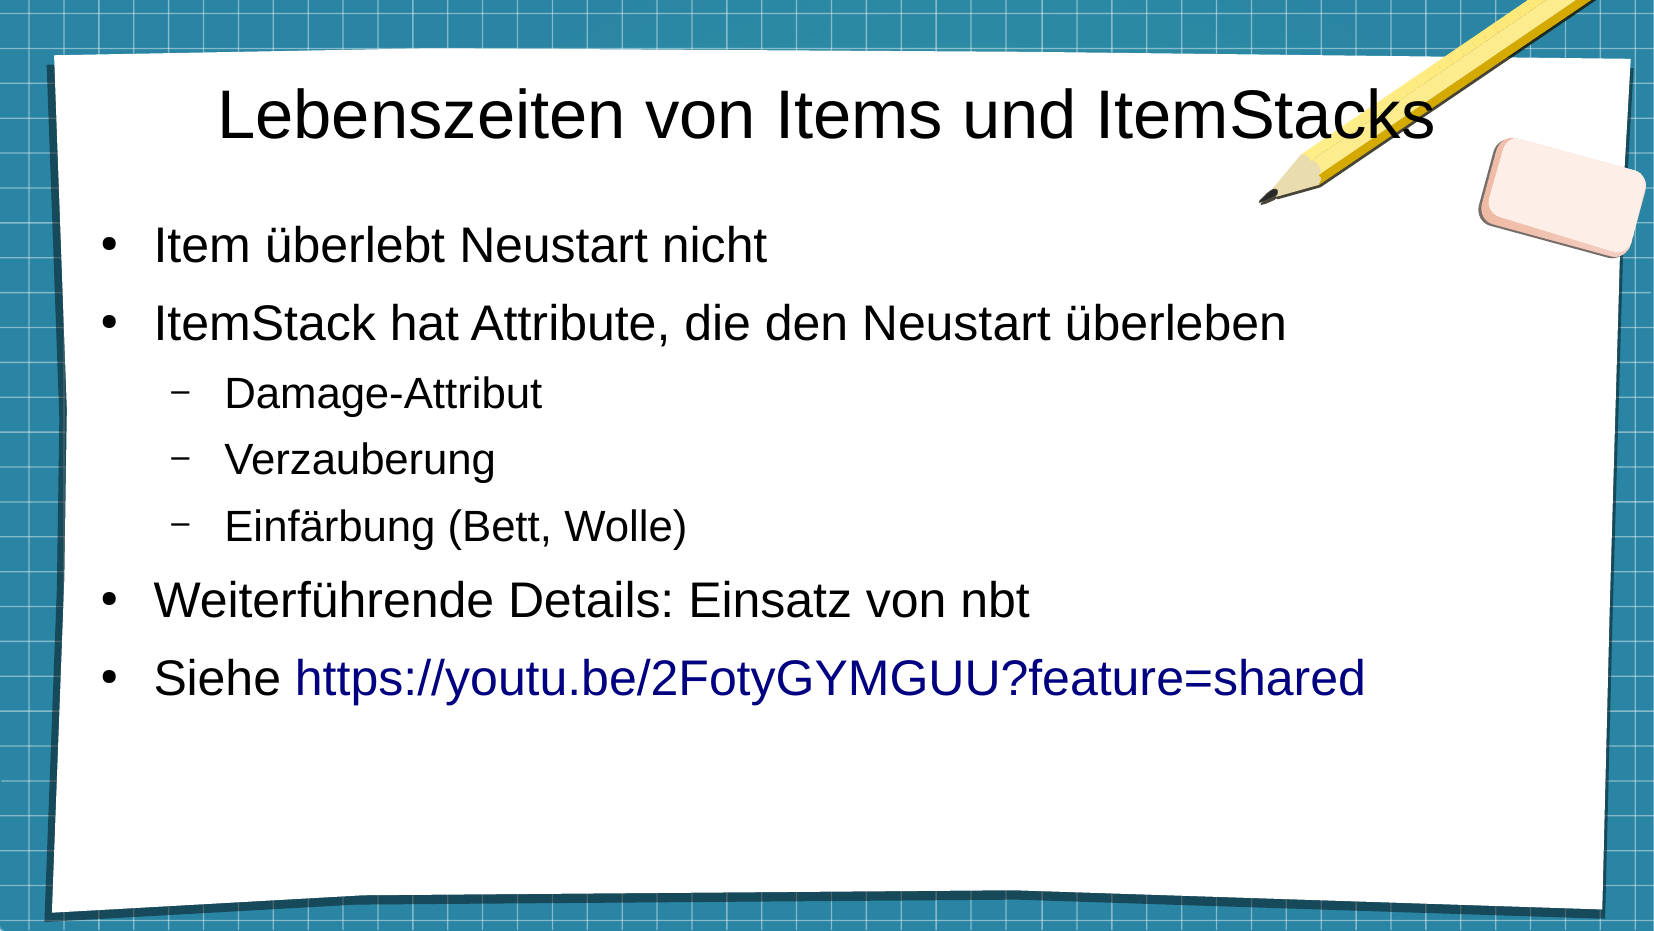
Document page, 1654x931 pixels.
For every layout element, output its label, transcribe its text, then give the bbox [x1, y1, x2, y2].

title Lebenszeiten von Items und ItemStacks [82, 37, 1571, 193]
list Item überlebt Neustart nicht ItemStack hat Attribute, die den Neustart überleben Damage-Attribut Verzauberung Einfärbung (Bett, Wolle) Weiterführende Details: Einsatz von nbt Siehe https://youtu.be/2FotyGYMGUU?feature=shared [82, 217, 1571, 758]
